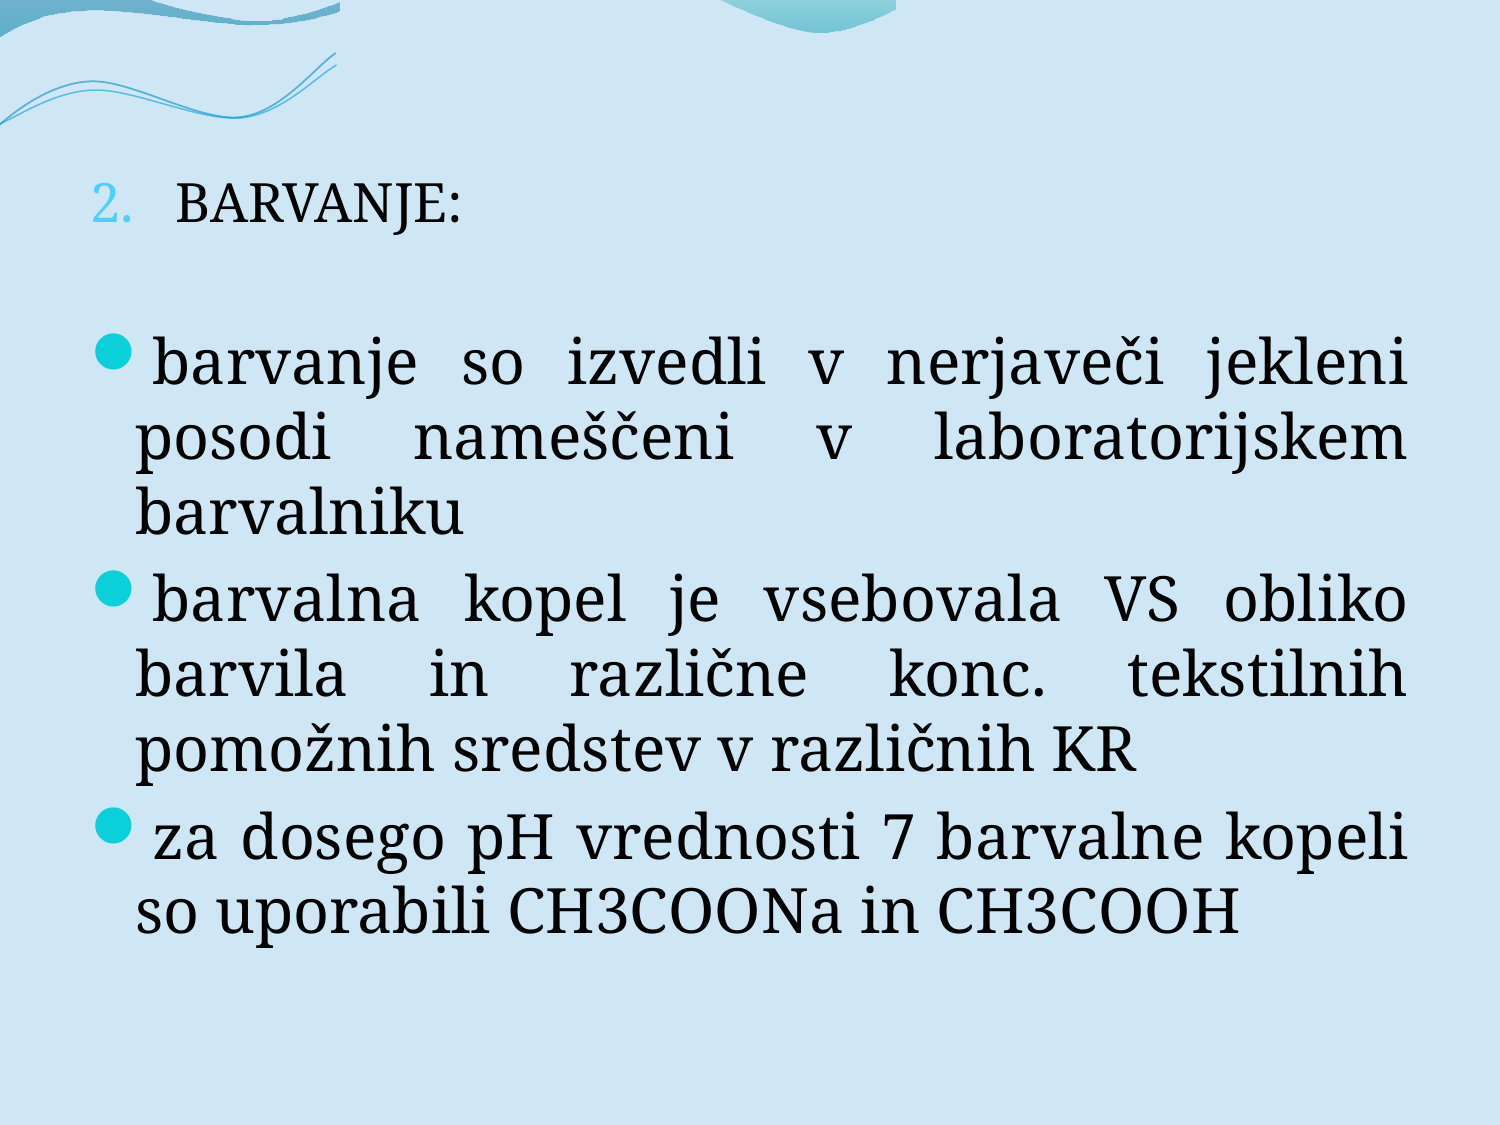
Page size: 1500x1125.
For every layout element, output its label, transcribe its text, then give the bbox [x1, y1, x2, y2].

list 2. BARVANJE: barvanje so izvedli v nerjaveči jekleni posodi nameščeni v laboratorijskem barvalniku barvalna kopel je vsebovala VS obliko barvila in različne konc. tekstilnih pomožnih sredstev v različnih KR za dosego pH vrednosti 7 barvalne kopeli so uporabili CH3COONa in CH3COOH [75, 160, 1425, 1038]
